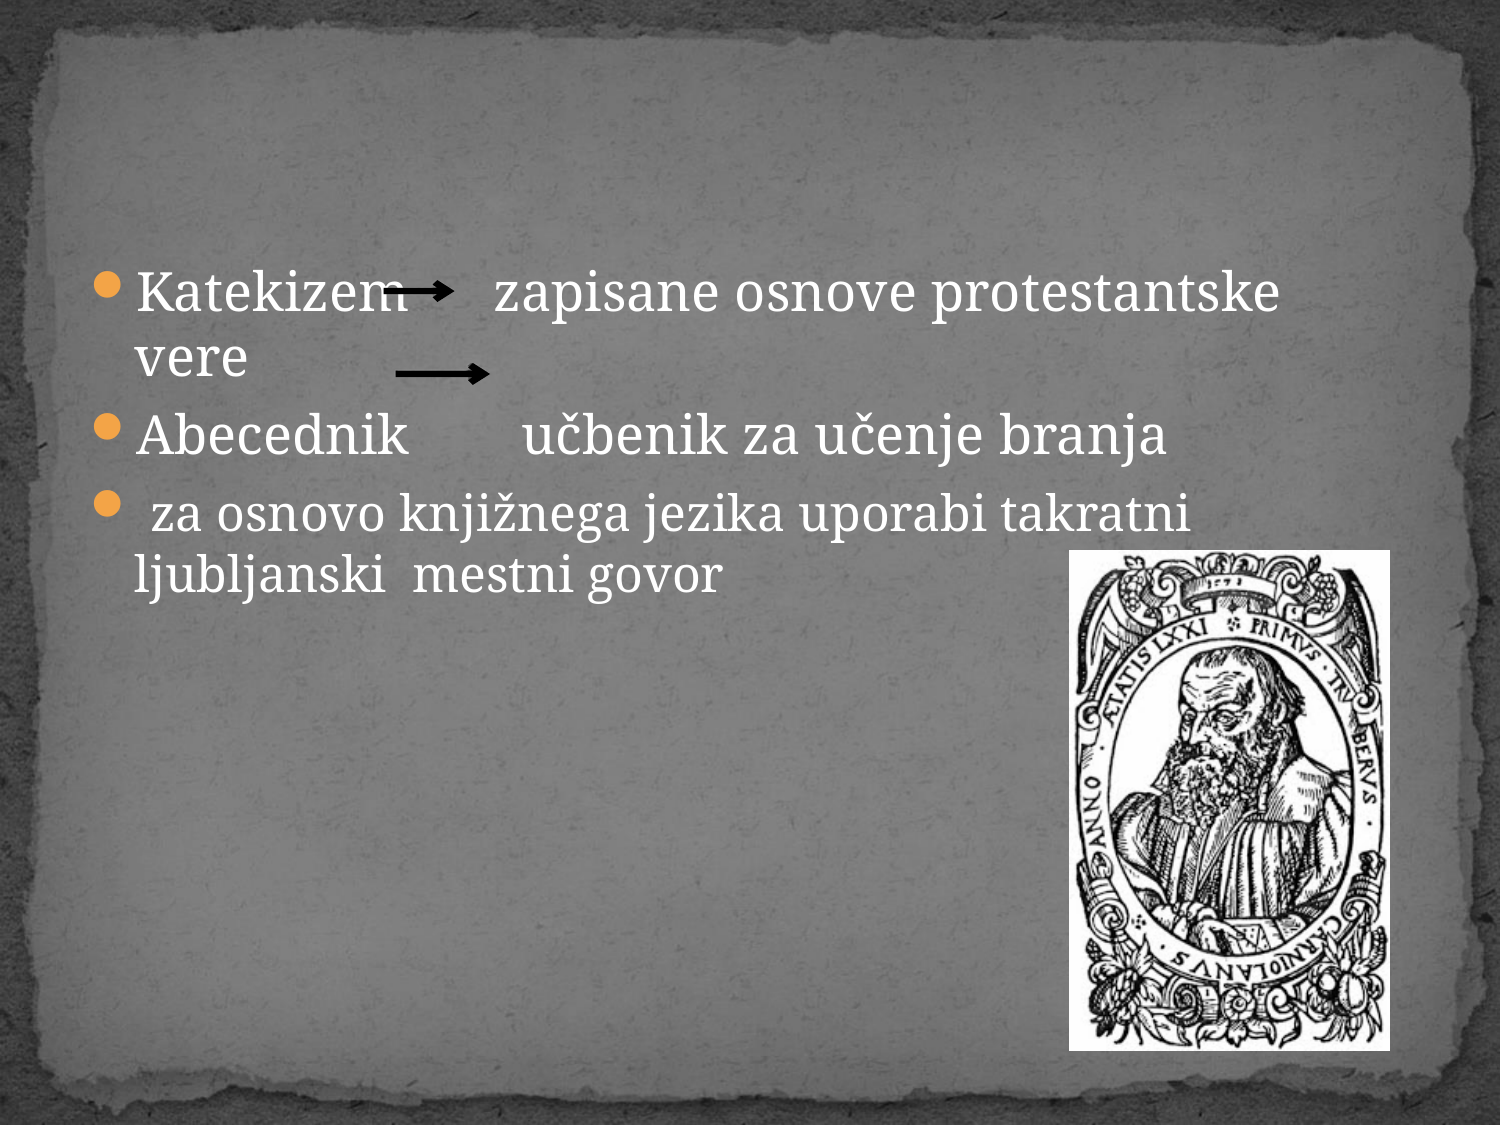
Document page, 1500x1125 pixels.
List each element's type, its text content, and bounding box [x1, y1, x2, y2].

list Katekizem zapisane osnove protestantske vere Abecednik učbenik za učenje branja za osnovo knjižnega jezika uporabi takratni ljubljanski mestni govor [75, 249, 1425, 1000]
picture [0, 0, 1500, 1125]
